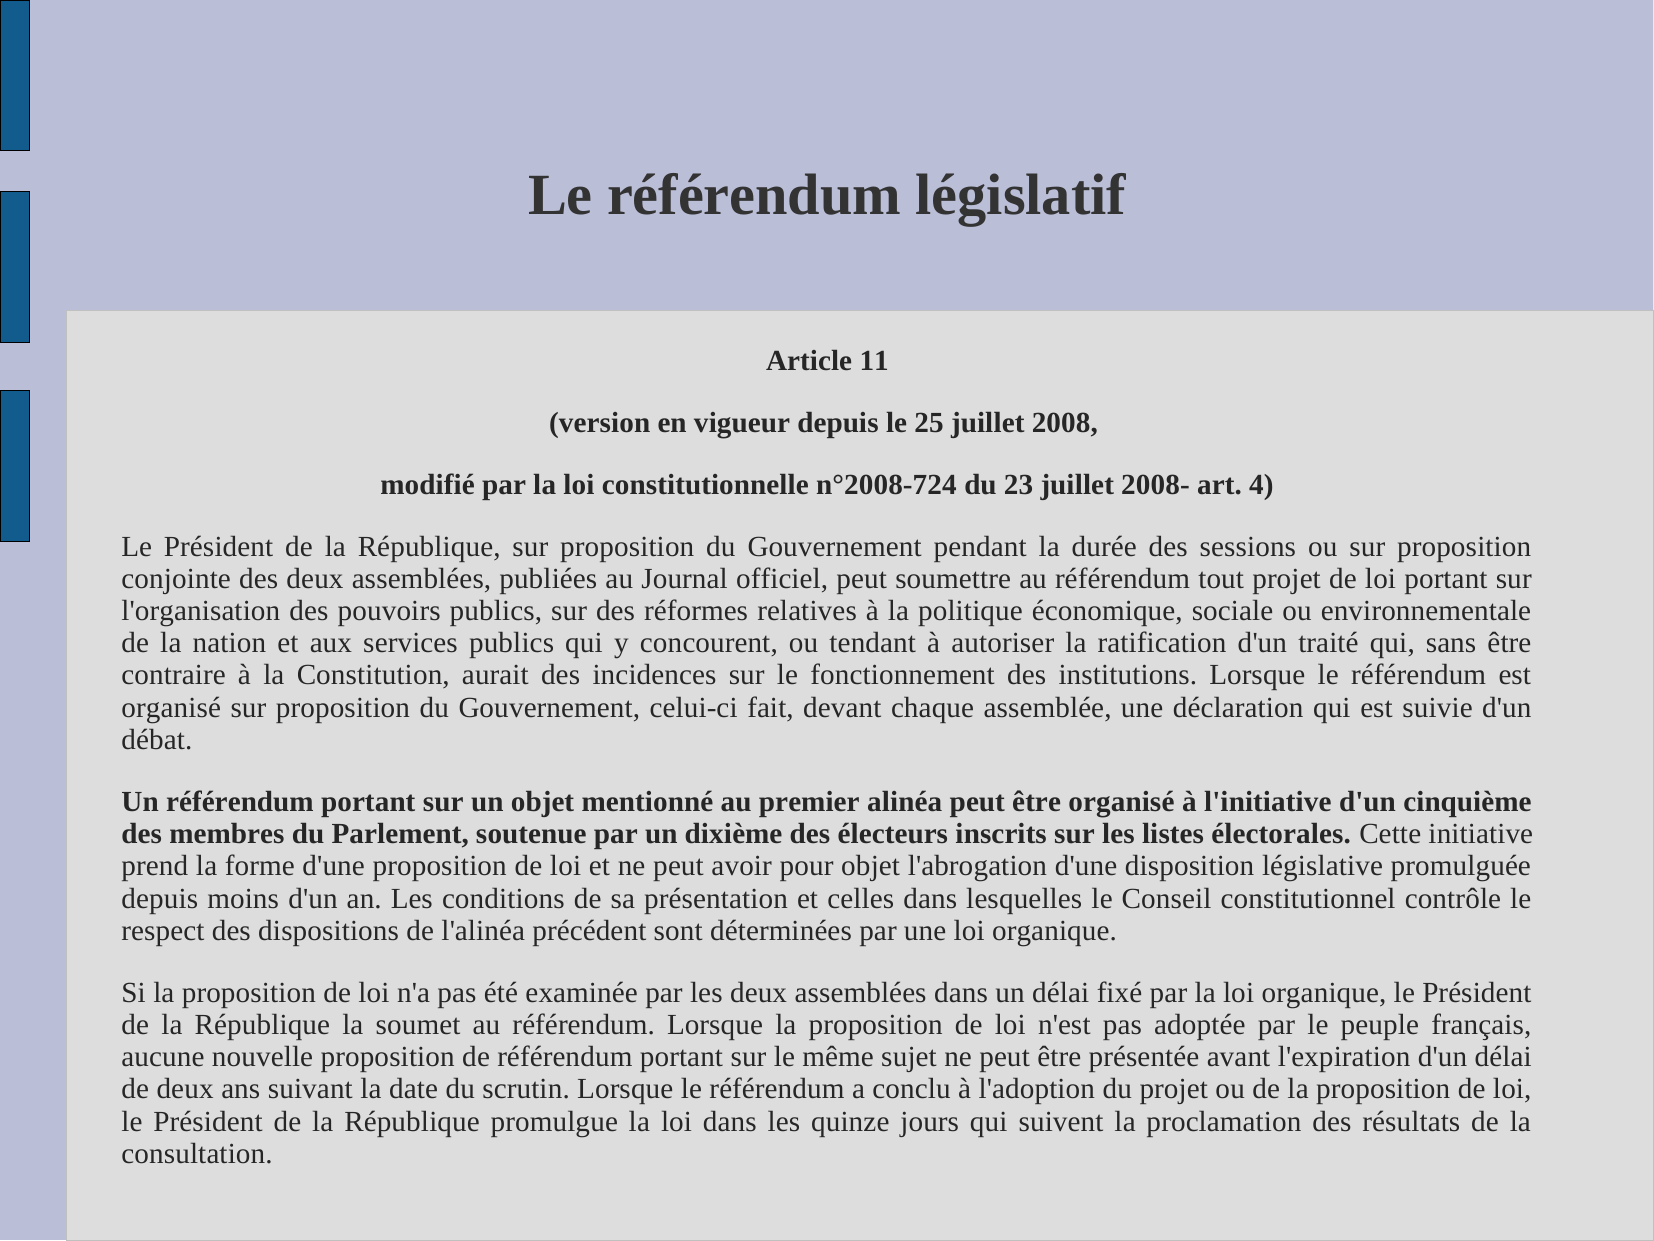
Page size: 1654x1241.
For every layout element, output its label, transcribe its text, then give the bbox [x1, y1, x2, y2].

title Le référendum législatif [121, 98, 1534, 291]
list Article 11 (version en vigueur depuis le 25 juillet 2008, modifié par la loi constitutionnelle n°2008-724 du 23 juillet 2008- art. 4) Le Président de la République, sur proposition du Gouvernement pendant la durée des sessions ou sur proposition conjointe des deux assemblées, publiées au Journal officiel, peut soumettre au référendum tout projet de loi portant sur l'organisation des pouvoirs publics, sur des réformes relatives à la politique économique, sociale ou environnementale de la nation et aux services publics qui y concourent, ou tendant à autoriser la ratification d'un traité qui, sans être contraire à la Constitution, aurait des incidences sur le fonctionnement des institutions. Lorsque le référendum est organisé sur proposition du Gouvernement, celui-ci fait, devant chaque assemblée, une déclaration qui est suivie d'un débat. Un référendum portant sur un objet mentionné au premier alinéa peut être organisé à l'initiative d'un cinquième des membres du Parlement, soutenue par un dixième des électeurs inscrits sur les listes électorales. Cette initiative prend la forme d'une proposition de loi et ne peut avoir pour objet l'abrogation d'une disposition législative promulguée depuis moins d'un an. Les conditions de sa présentation et celles dans lesquelles le Conseil constitutionnel contrôle le respect des dispositions de l'alinéa précédent sont déterminées par une loi organique. Si la proposition de loi n'a pas été examinée par les deux assemblées dans un délai fixé par la loi organique, le Président de la République la soumet au référendum. Lorsque la proposition de loi n'est pas adoptée par le peuple français, aucune nouvelle proposition de référendum portant sur le même sujet ne peut être présentée avant l'expiration d'un délai de deux ans suivant la date du scrutin. Lorsque le référendum a conclu à l'adoption du projet ou de la proposition de loi, le Président de la République promulgue la loi dans les quinze jours qui suivent la proclamation des résultats de la consultation. [121, 344, 1534, 1138]
